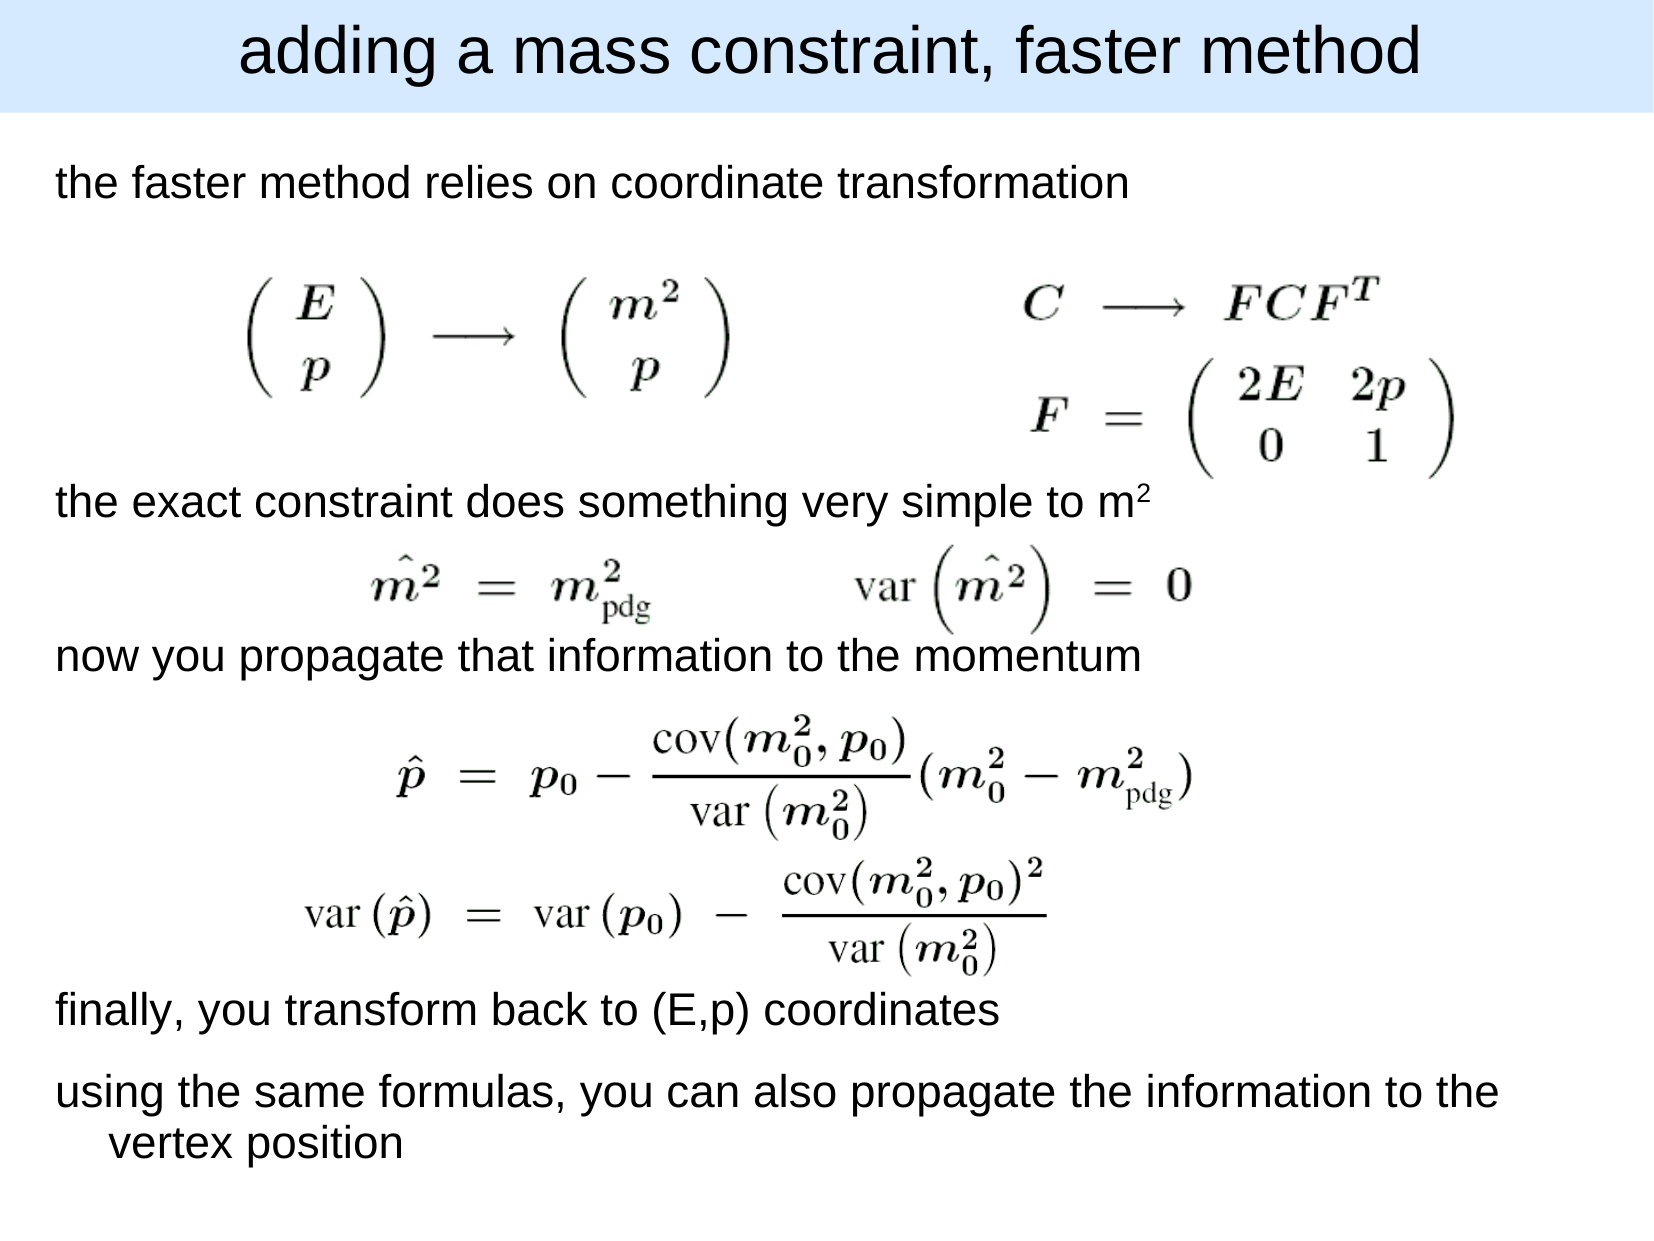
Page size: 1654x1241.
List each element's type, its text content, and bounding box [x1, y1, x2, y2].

list the faster method relies on coordinate transformation [37, 156, 1613, 263]
title adding a mass constraint, faster method [86, 0, 1576, 100]
picture [300, 702, 1201, 983]
picture [1013, 262, 1388, 340]
picture [225, 262, 742, 421]
picture [1007, 348, 1463, 476]
picture [357, 583, 1201, 629]
list finally, you transform back to (E,p) coordinates using the same formulas, you can also propagate the information to the vertex position [37, 984, 1613, 1219]
list now you propagate that information to the momentum [37, 629, 1613, 709]
list the exact constraint does something very simple to m2 [37, 476, 1613, 583]
